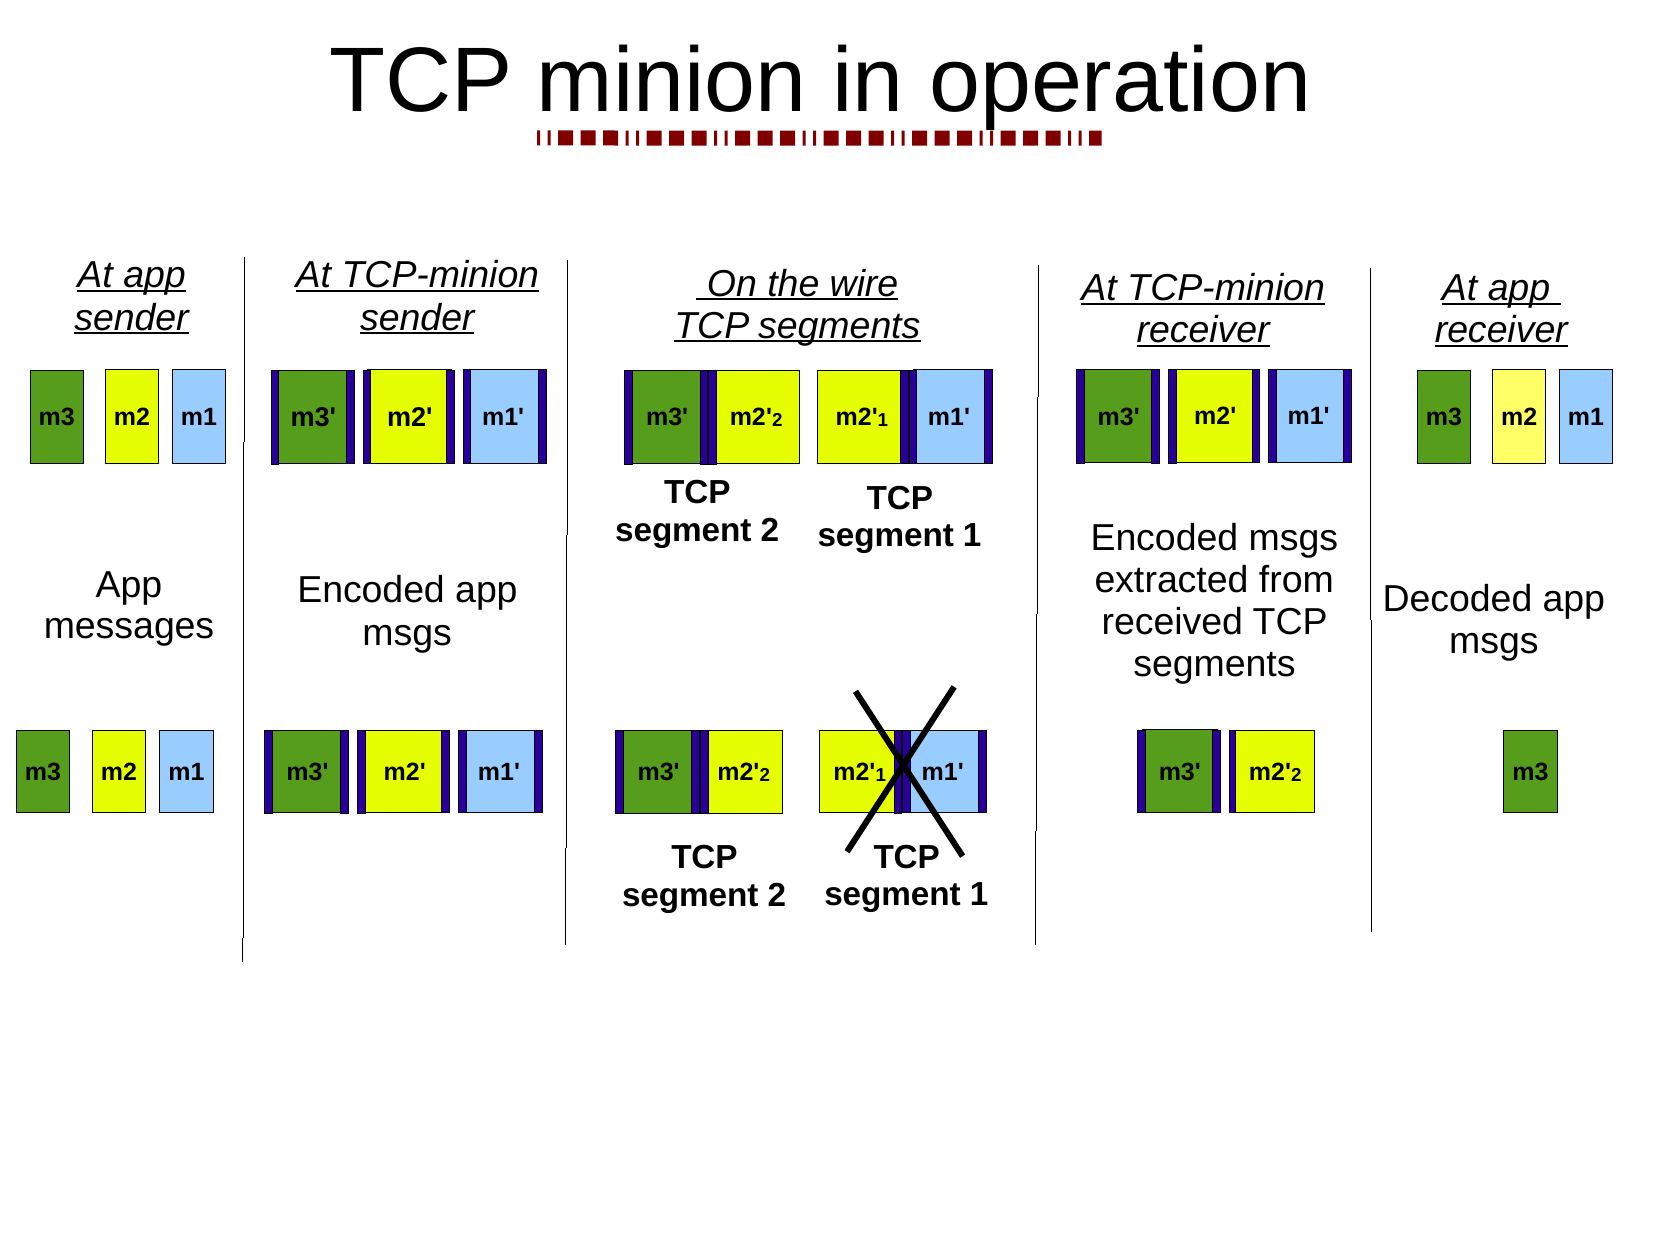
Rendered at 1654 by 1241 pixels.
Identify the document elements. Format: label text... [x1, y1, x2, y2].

text_box m3' [273, 730, 340, 813]
text_box [357, 730, 366, 814]
text_box At TCP-minion sender [272, 246, 563, 539]
text_box TCP segment 1 [839, 831, 1041, 977]
text_box m3 [30, 370, 84, 464]
text_box [691, 730, 709, 814]
text_box [441, 730, 450, 813]
text_box [894, 730, 911, 814]
text_box m1 [1559, 369, 1613, 464]
text_box m2'1 [819, 730, 894, 813]
text_box m2'2 [717, 370, 800, 464]
text_box [900, 370, 917, 464]
text_box m1' [913, 369, 984, 464]
text_box [978, 730, 987, 813]
text_box [624, 370, 633, 465]
text_box m3' [624, 730, 691, 814]
text_box [534, 730, 543, 813]
text_box m3 [16, 730, 70, 813]
text_box m2'2 [1235, 730, 1315, 813]
text_box At TCP-minion receiver [1056, 259, 1351, 358]
text_box [1168, 369, 1177, 464]
text_box Decoded app msgs [1365, 570, 1623, 685]
title TCP minion in operation [77, 0, 1566, 177]
text_box TCP segment 1 [770, 472, 1029, 564]
text_box [1151, 369, 1160, 464]
text_box [1343, 369, 1352, 463]
text_box [340, 730, 349, 814]
text_box m3' [633, 370, 700, 464]
text_box m2 [1492, 369, 1546, 464]
text_box m1' [467, 730, 534, 813]
text_box [984, 369, 993, 464]
text_box TCP segment 2 [568, 466, 826, 558]
text_box TCP segment 2 [570, 831, 839, 977]
text_box At app sender [54, 246, 209, 346]
text_box At app receiver [1372, 259, 1630, 358]
text_box Encoded msgs extracted from received TCP segments [1057, 508, 1372, 692]
text_box m1 [159, 730, 214, 813]
text_box m3 [1503, 730, 1558, 813]
text_box m1' [1277, 369, 1343, 463]
text_box m2'1 [817, 370, 900, 464]
text_box m1 [172, 369, 226, 464]
text_box m3' [1085, 369, 1151, 463]
text_box [700, 370, 717, 465]
text_box [1137, 730, 1146, 813]
text_box m2' [1177, 369, 1252, 463]
text_box m3' [1142, 729, 1218, 813]
text_box m2' [366, 730, 441, 813]
text_box m2 [92, 730, 146, 813]
text_box [1229, 730, 1235, 813]
text_box m3 [1417, 370, 1471, 464]
text_box On the wire TCP segments [657, 254, 938, 354]
text_box m2'2 [709, 730, 783, 814]
text_box m1' [911, 730, 978, 813]
text_box [1268, 369, 1277, 463]
text_box Encoded app msgs [269, 561, 546, 758]
text_box [458, 730, 467, 813]
text_box [1212, 730, 1221, 813]
text_box [615, 730, 624, 814]
text_box App messages [13, 555, 244, 682]
text_box [1076, 369, 1085, 464]
text_box [264, 730, 273, 814]
text_box m2 [105, 369, 159, 464]
text_box [1252, 369, 1260, 463]
